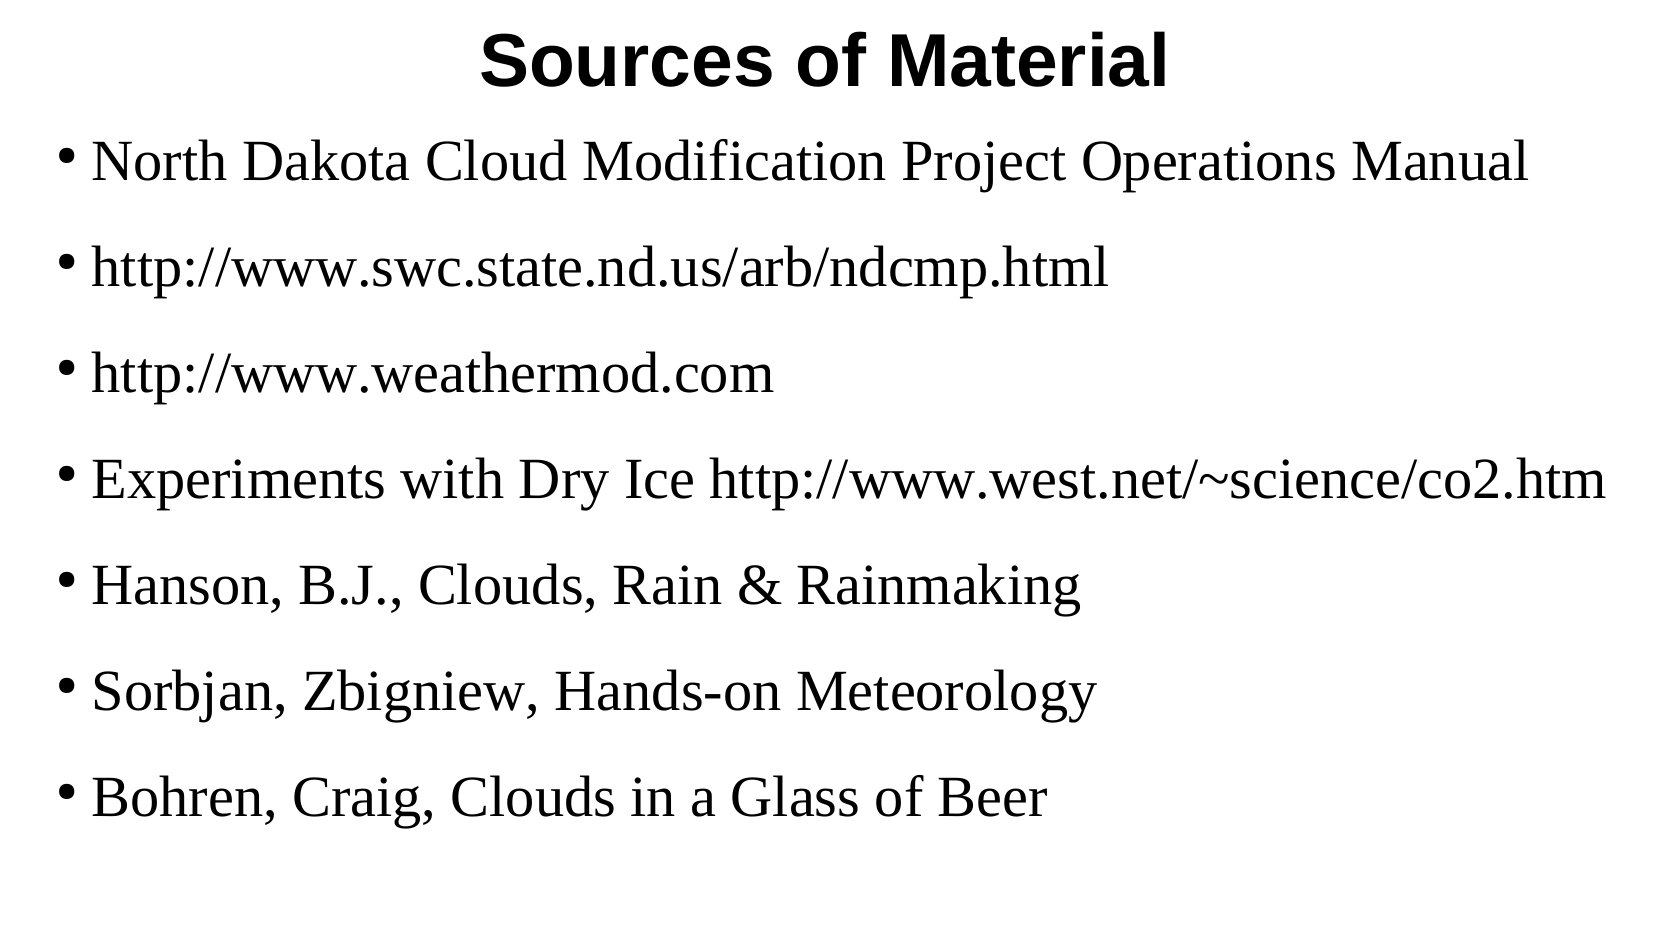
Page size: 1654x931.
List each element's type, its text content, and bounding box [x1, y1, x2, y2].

title Sources of Material [0, 5, 1654, 107]
text_box North Dakota Cloud Modification Project Operations Manual http://www.swc.state.nd.us/arb/ndcmp.html http://www.weathermod.com Experiments with Dry Ice http://www.west.net/~science/co2.htm Hanson, B.J., Clouds, Rain & Rainmaking Sorbjan, Zbigniew, Hands-on Meteorology Bohren, Craig, Clouds in a Glass of Beer [13, 114, 1650, 836]
